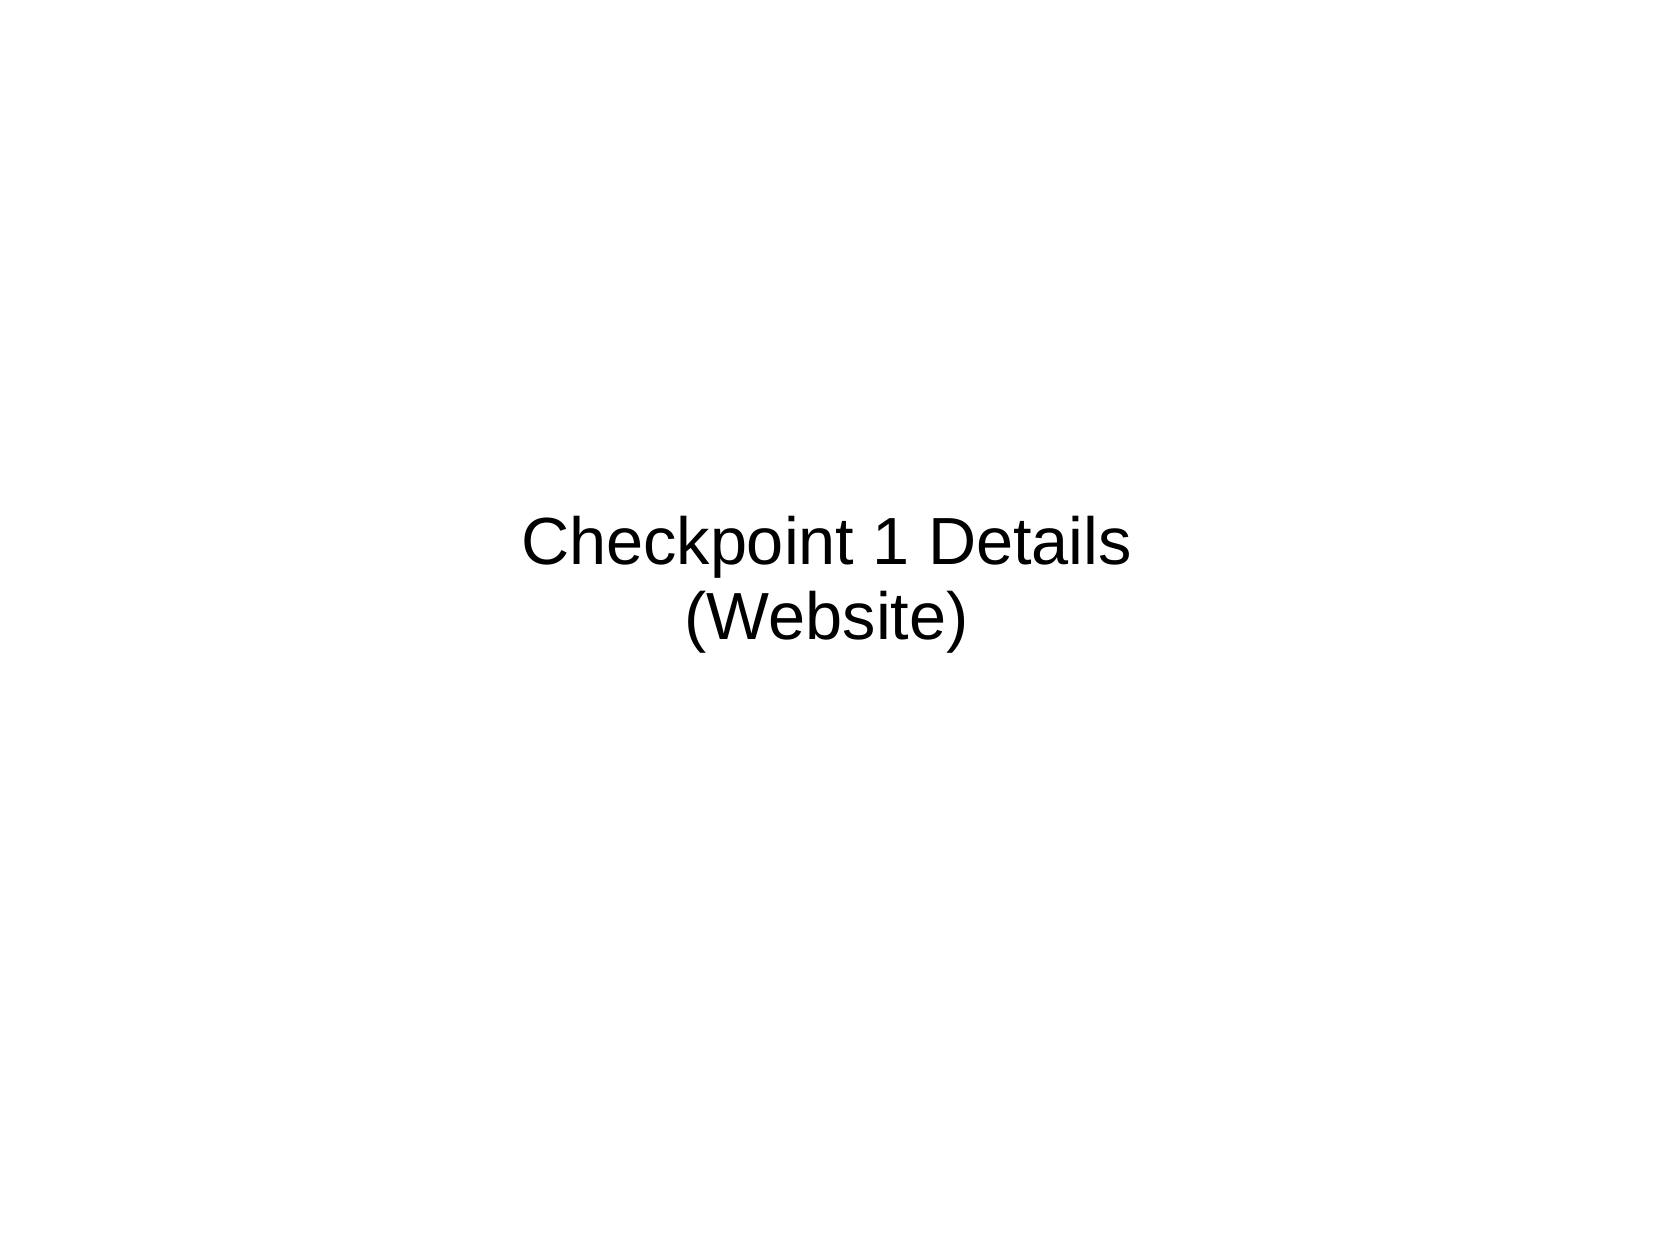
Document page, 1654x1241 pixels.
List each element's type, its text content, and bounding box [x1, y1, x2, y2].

subtitle Checkpoint 1 Details (Website) [82, 56, 1571, 1102]
